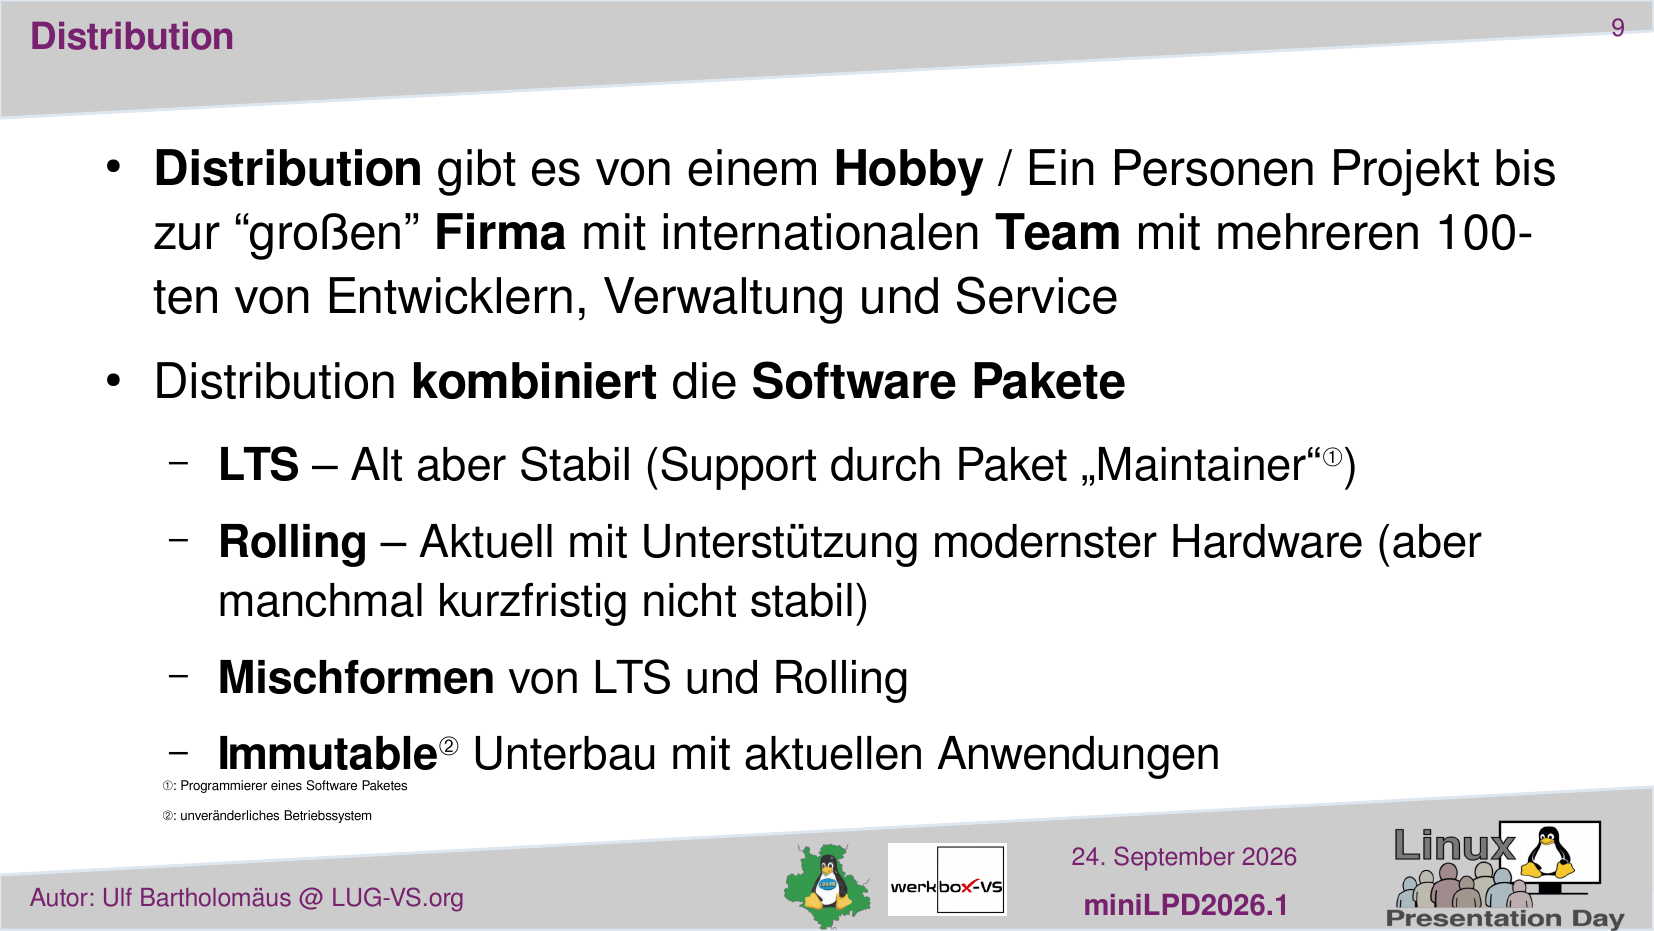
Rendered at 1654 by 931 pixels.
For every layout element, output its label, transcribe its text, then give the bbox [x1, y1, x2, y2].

list Distribution gibt es von einem Hobby / Ein Personen Projekt bis zur “großen” Firma mit internationalen Team mit mehreren 100-ten von Entwicklern, Verwaltung und Service Distribution kombiniert die Software Pakete LTS – Alt aber Stabil (Support durch Paket „Maintainer“①) Rolling – Aktuell mit Unterstützung modernster Hardware (aber manchmal kurzfristig nicht stabil) Mischformen von LTS und Rolling Immutable② Unterbau mit aktuellen Anwendungen [88, 135, 1565, 798]
title Distribution [29, 11, 1211, 101]
picture [888, 843, 1007, 916]
text_box ①: Programmierer eines Software Paketes ②: unveränderliches Betriebssystem [147, 767, 422, 843]
picture [1387, 820, 1625, 931]
picture [781, 841, 873, 931]
